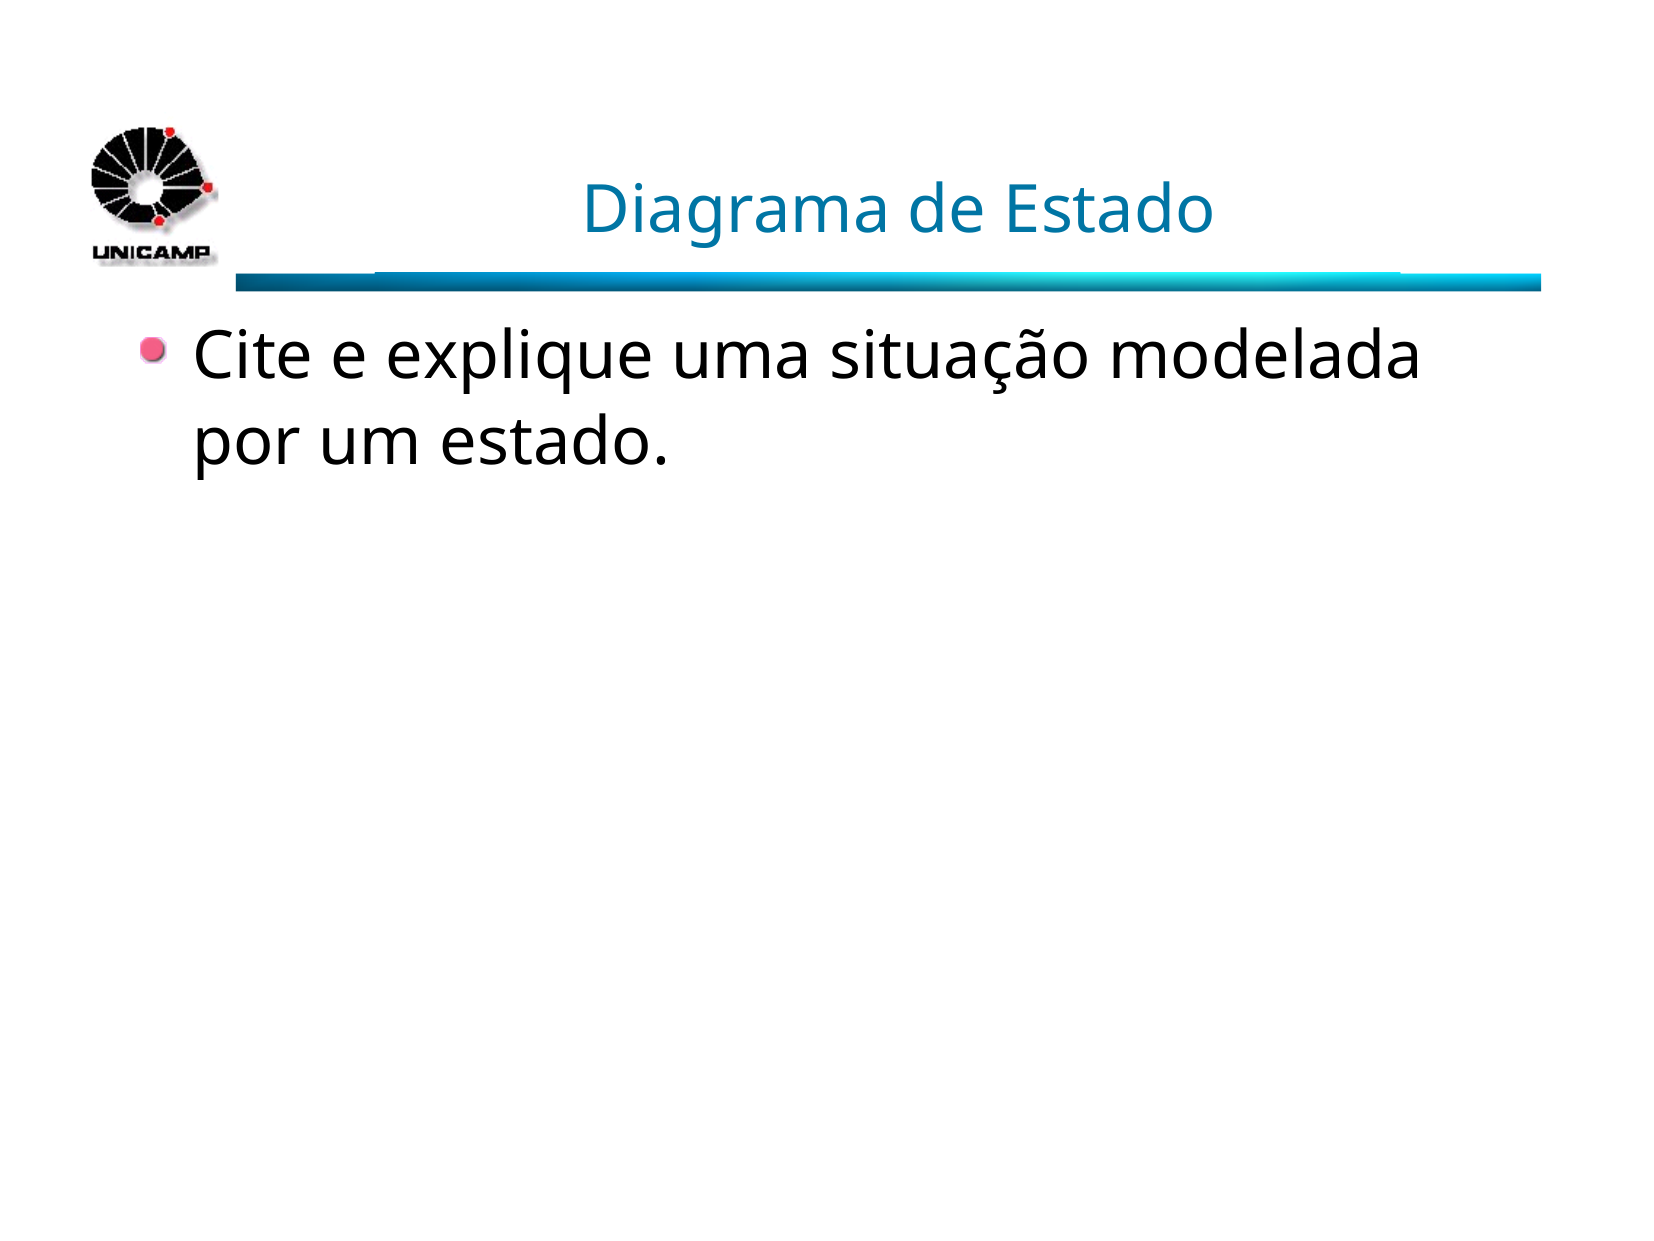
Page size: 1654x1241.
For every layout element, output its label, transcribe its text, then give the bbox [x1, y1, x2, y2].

list Cite e explique uma situação modelada por um estado. [121, 309, 1534, 1182]
picture [125, 272, 1654, 295]
title Diagrama de Estado [264, 42, 1534, 250]
